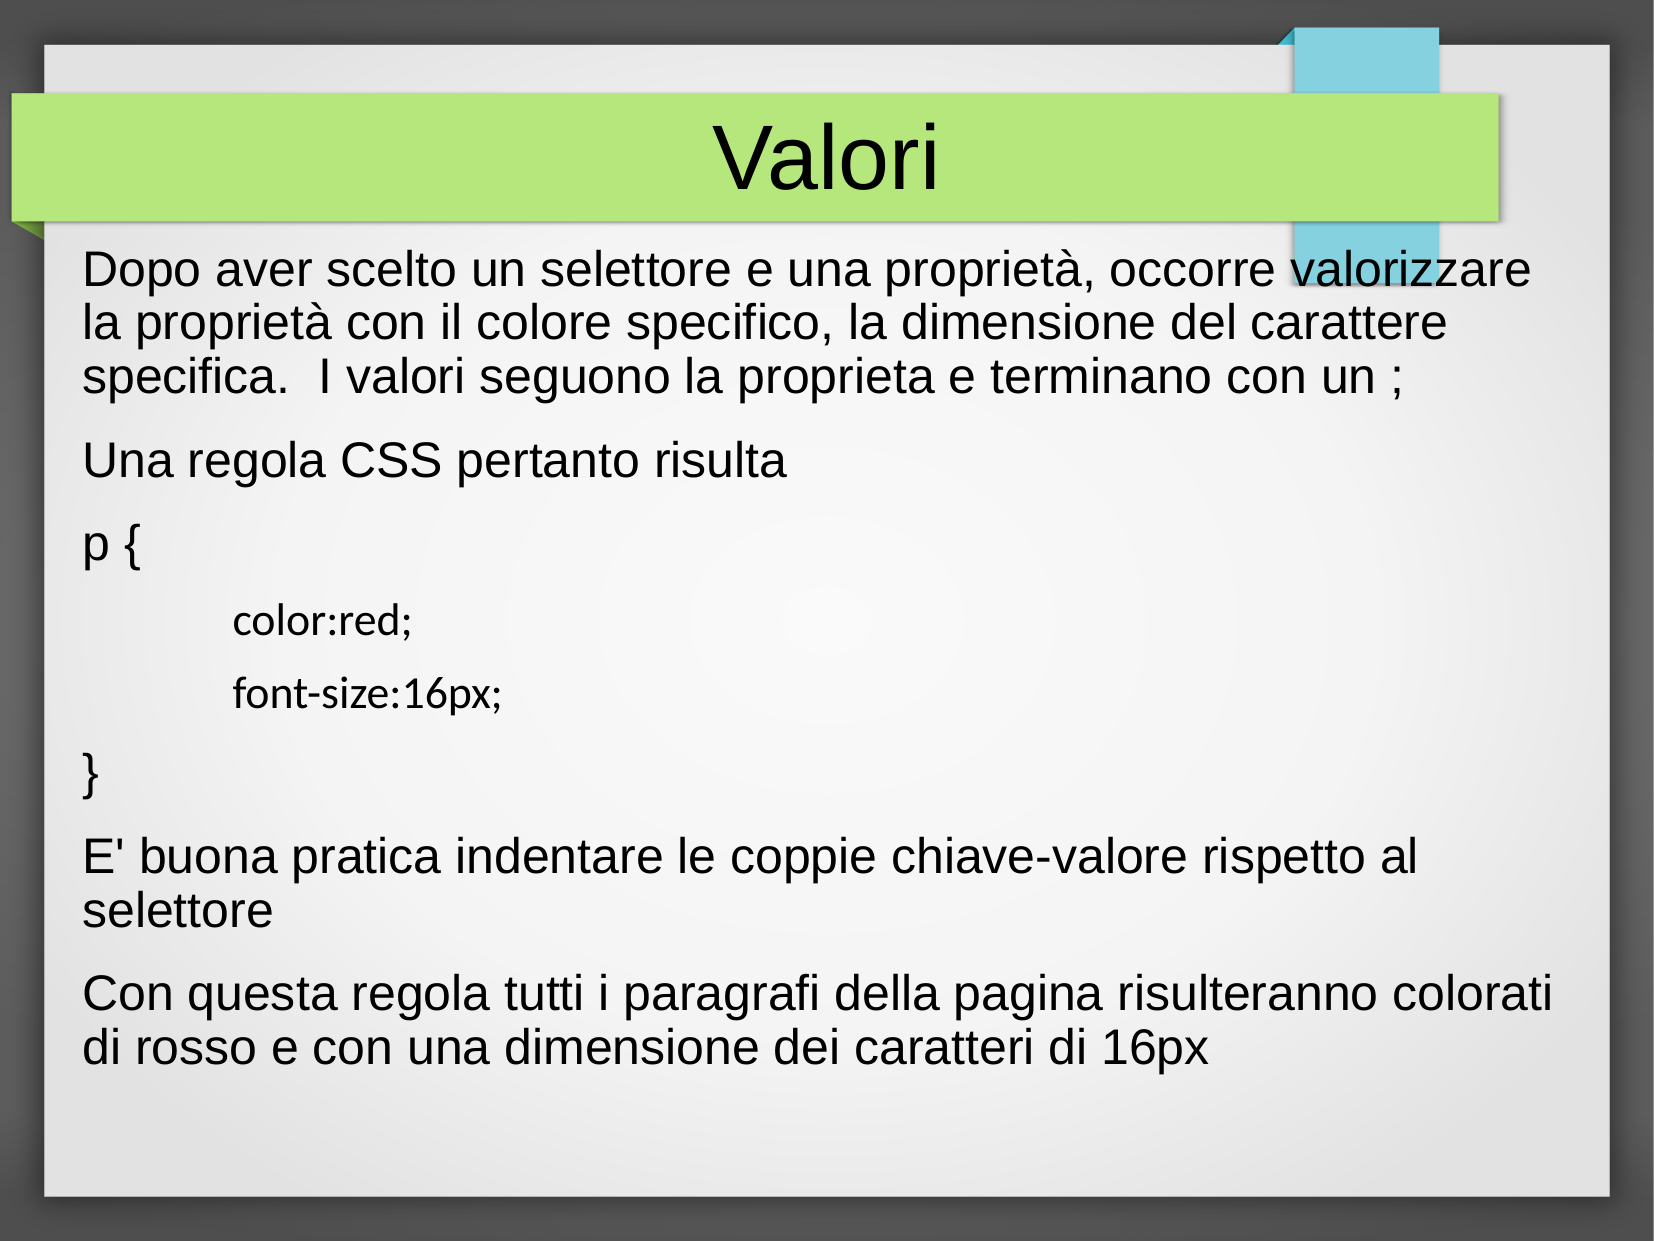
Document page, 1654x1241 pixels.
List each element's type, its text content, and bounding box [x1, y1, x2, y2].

title Valori [82, 49, 1571, 242]
list Dopo aver scelto un selettore e una proprietà, occorre valorizzare la proprietà con il colore specifico, la dimensione del carattere specifica. I valori seguono la proprieta e terminano con un ; Una regola CSS pertanto risulta p { color:red; font-size:16px; } E' buona pratica indentare le coppie chiave-valore rispetto al selettore Con questa regola tutti i paragrafi della pagina risulteranno colorati di rosso e con una dimensione dei caratteri di 16px [82, 242, 1571, 1157]
picture [0, 0, 1654, 1241]
